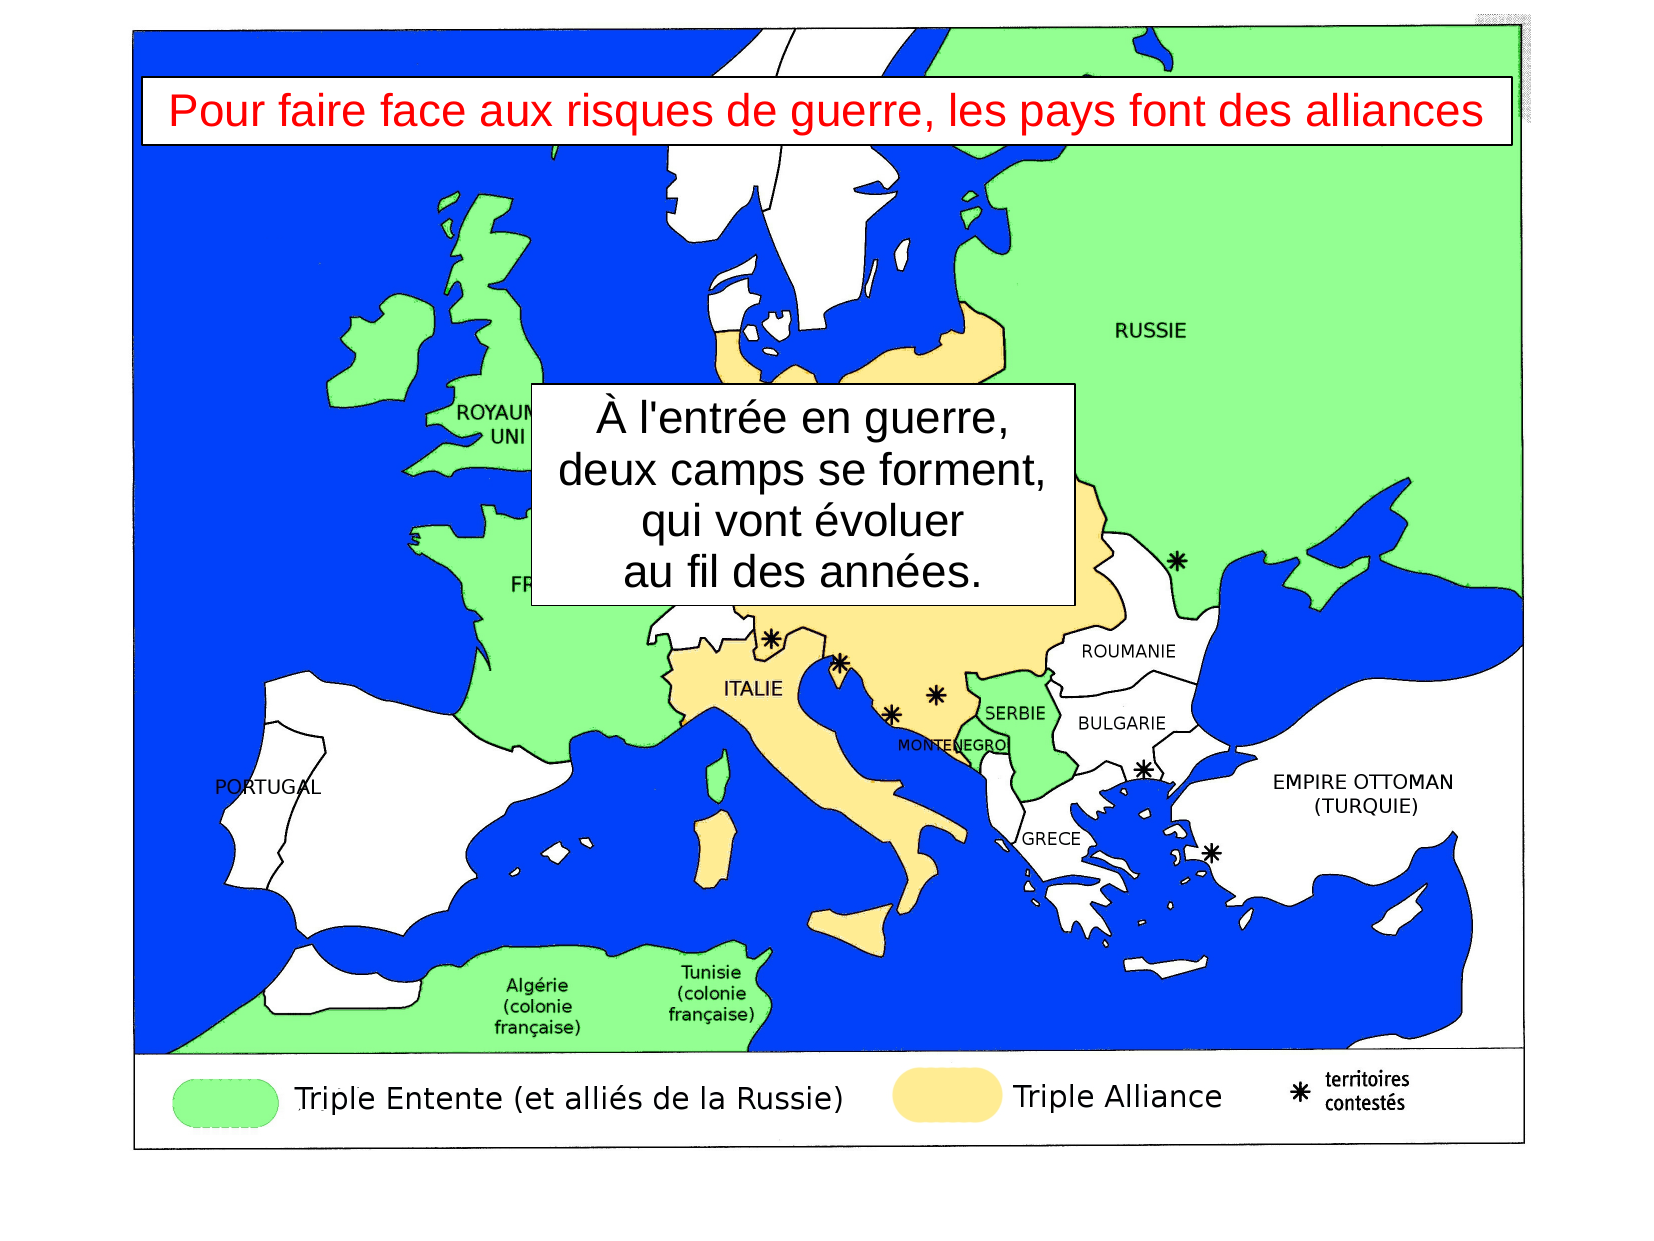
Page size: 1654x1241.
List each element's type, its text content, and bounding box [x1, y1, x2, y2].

text_box À l'entrée en guerre, deux camps se forment, qui vont évoluer au fil des années. [531, 383, 1075, 605]
text_box Pour faire face aux risques de guerre, les pays font des alliances [141, 76, 1512, 145]
picture [124, 14, 1531, 1152]
